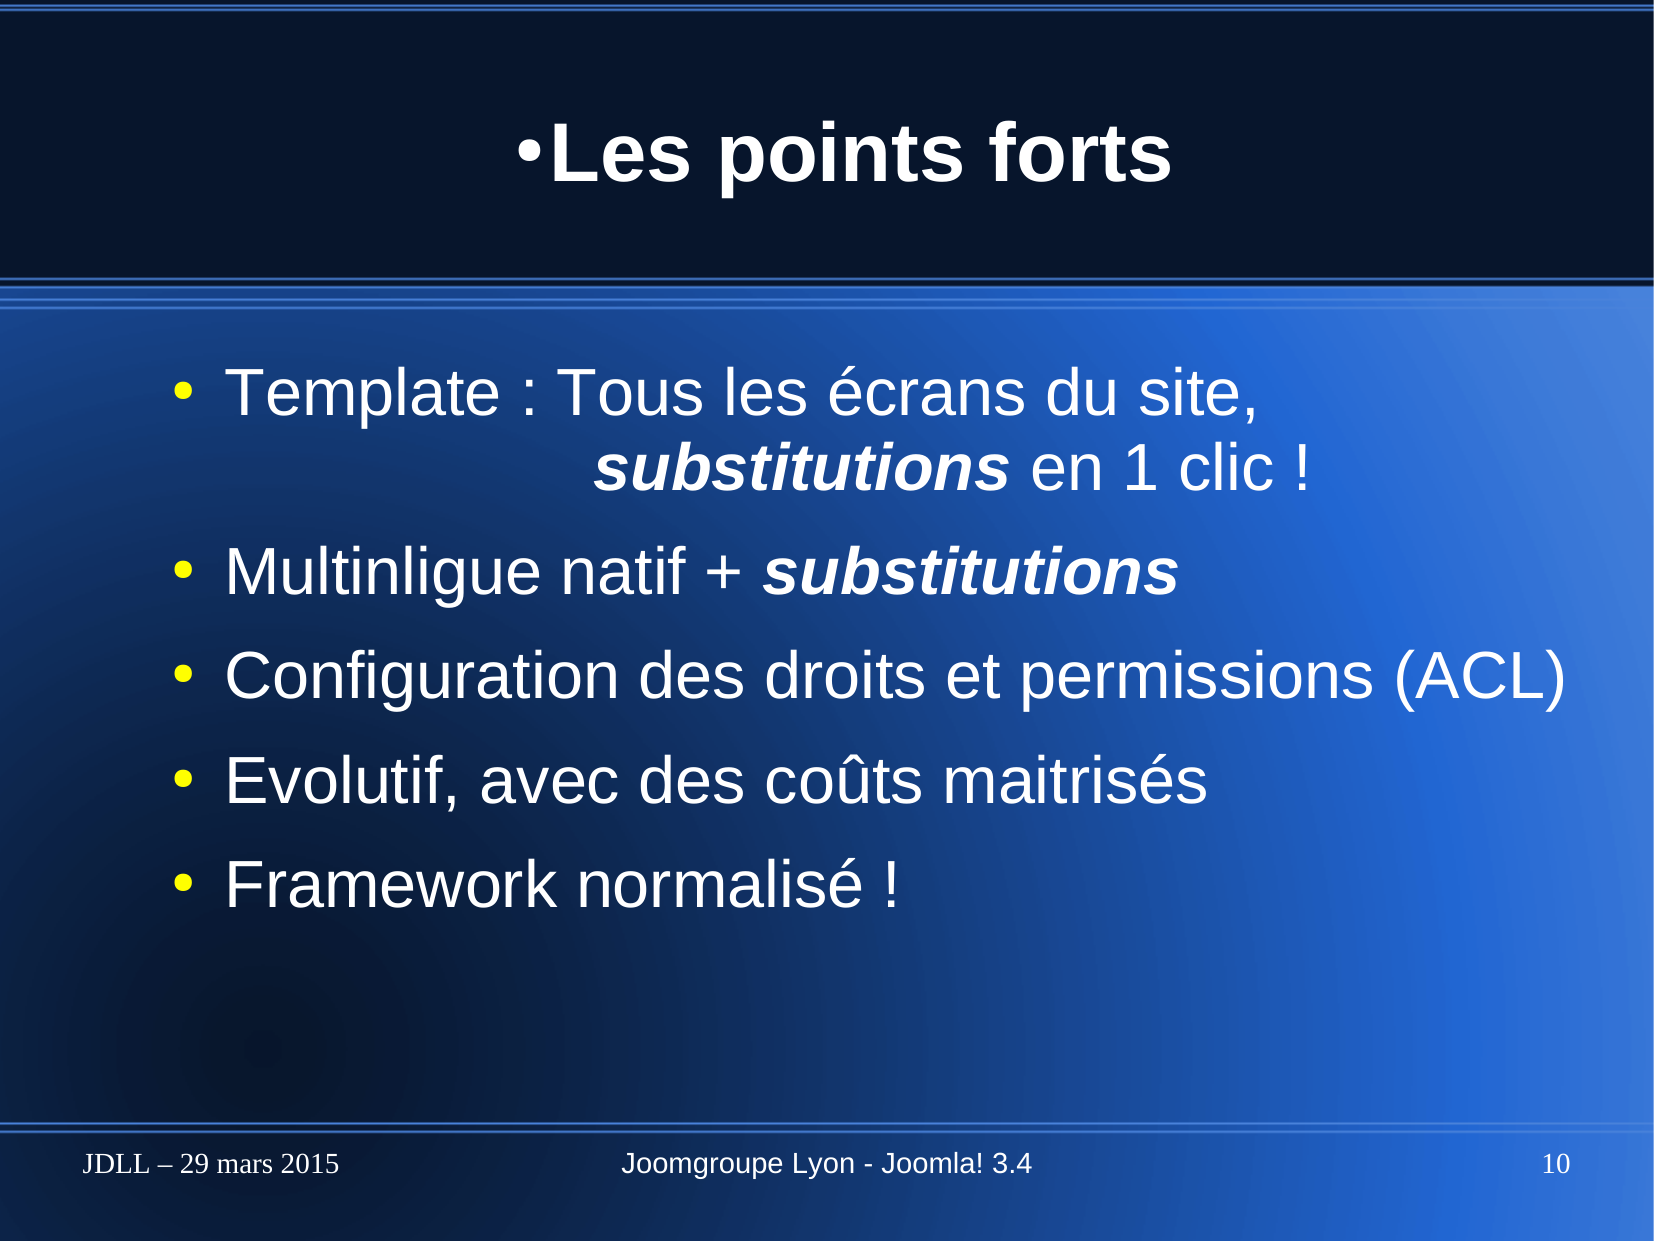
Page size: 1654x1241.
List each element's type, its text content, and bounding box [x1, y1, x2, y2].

list Template : Tous les écrans du site, substitutions en 1 clic ! Multinligue natif + substitutions Configuration des droits et permissions (ACL) Evolutif, avec des coûts maitrisés Framework normalisé ! [82, 355, 1571, 1075]
title Les points forts [82, 49, 1571, 257]
picture [0, 0, 1654, 1241]
